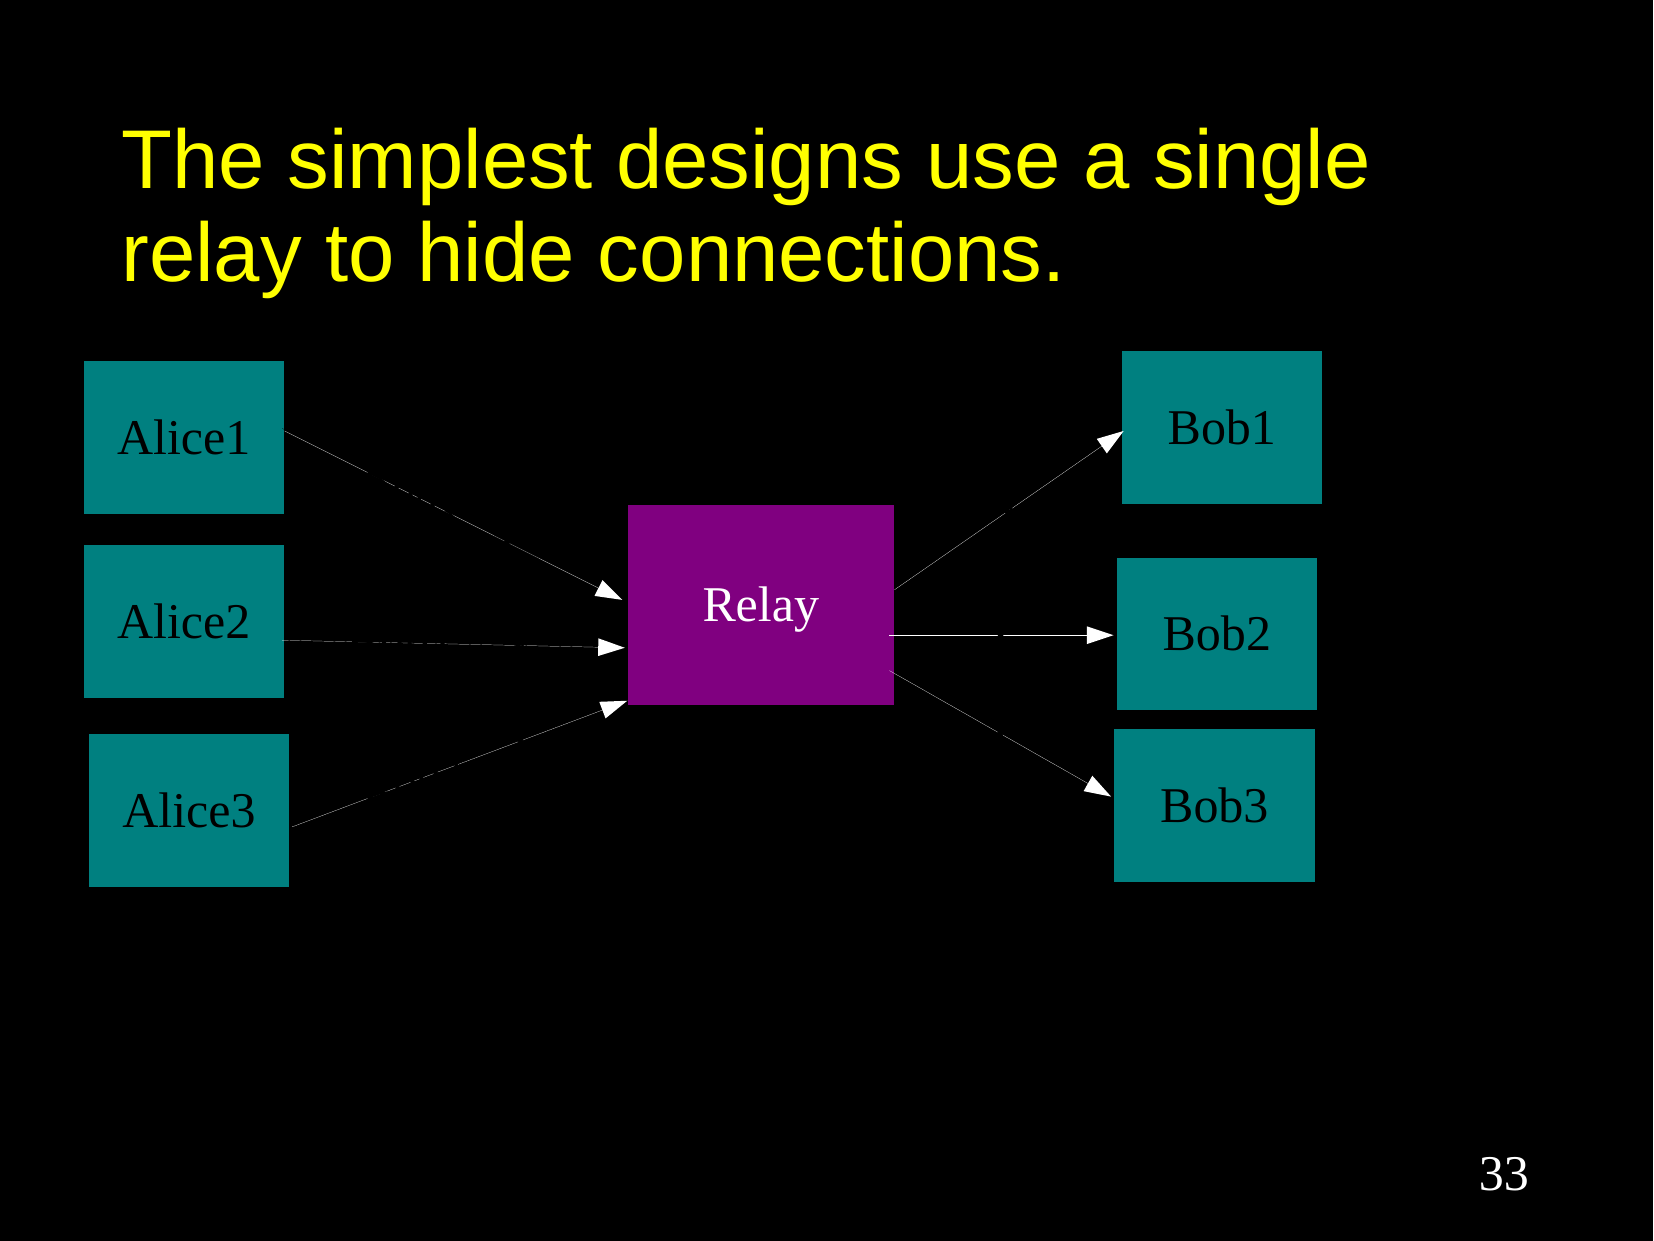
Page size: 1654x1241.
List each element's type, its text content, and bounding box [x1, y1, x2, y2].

text_box Alice2 [83, 544, 285, 699]
text_box Relay [627, 504, 895, 706]
title The simplest designs use a single relay to hide connections. [121, 95, 1534, 318]
text_box Alice1 [83, 360, 285, 515]
text_box Alice3 [88, 733, 290, 888]
text_box Bob1 [1121, 350, 1323, 505]
text_box Bob2 [1116, 557, 1318, 711]
text_box Bob3 [1113, 728, 1316, 883]
